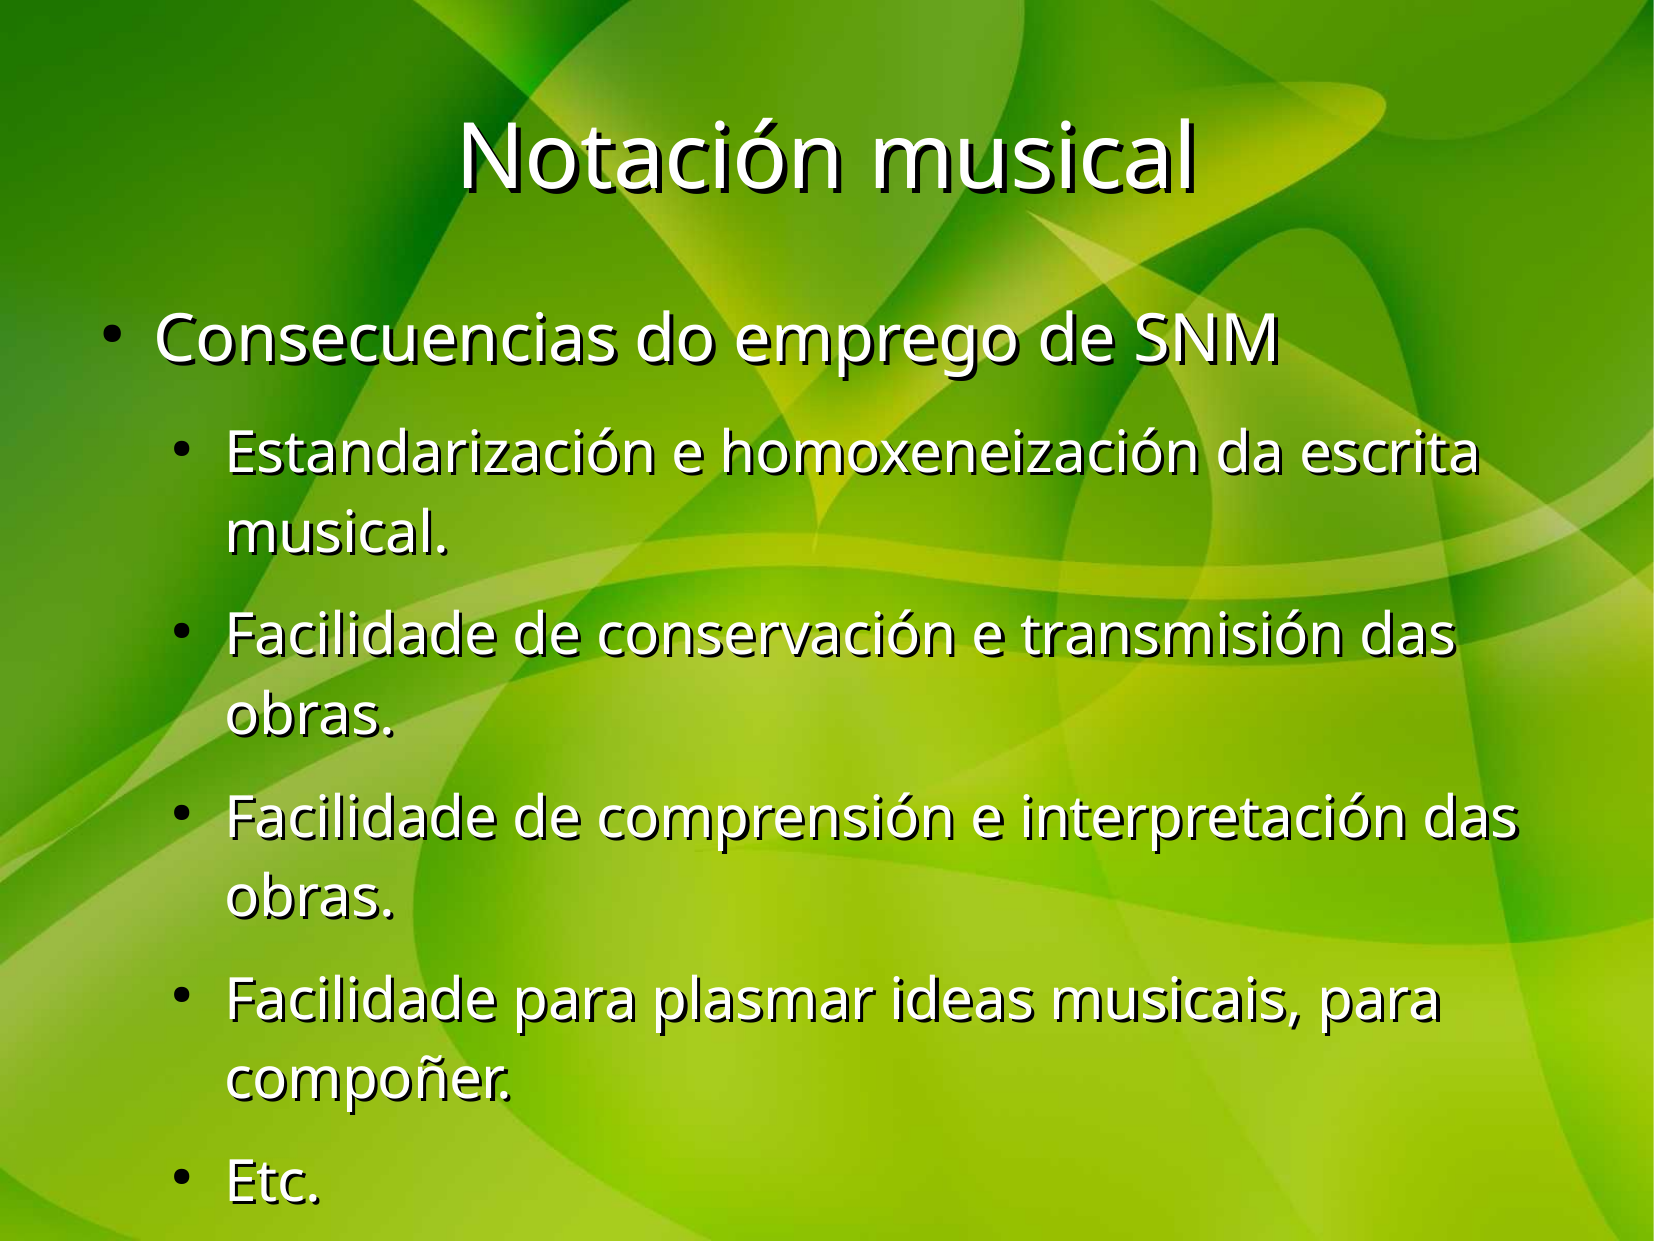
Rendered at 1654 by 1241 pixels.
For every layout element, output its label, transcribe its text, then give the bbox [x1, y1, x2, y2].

title Notación musical [82, 56, 1571, 250]
picture [0, 0, 1654, 1241]
list Consecuencias do emprego de SNM Estandarización e homoxeneización da escrita musical. Facilidade de conservación e transmisión das obras. Facilidade de comprensión e interpretación das obras. Facilidade para plasmar ideas musicais, para compoñer. Etc. [82, 290, 1571, 1102]
